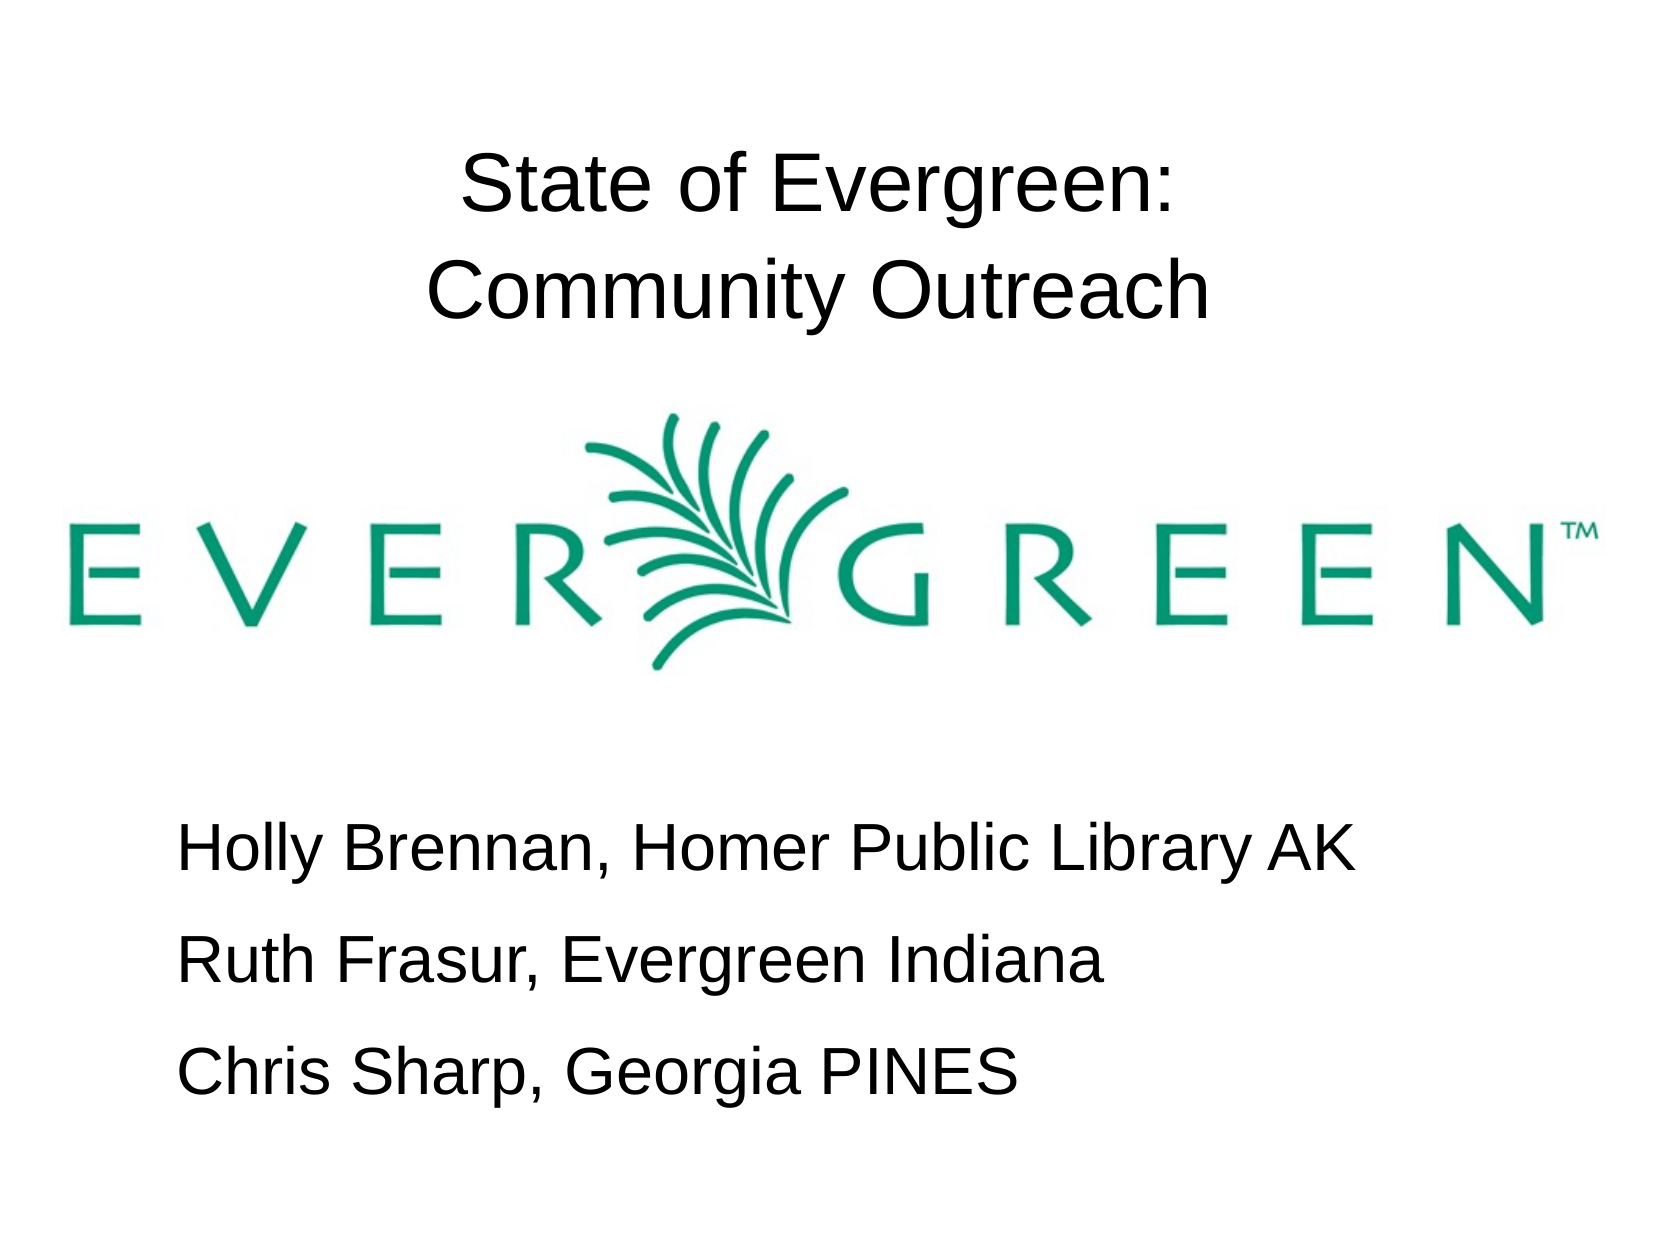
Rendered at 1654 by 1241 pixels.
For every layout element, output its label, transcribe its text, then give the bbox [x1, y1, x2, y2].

picture [62, 406, 1606, 676]
text_box State of Evergreen: Community Outreach [248, 114, 1389, 330]
text_box Holly Brennan, Homer Public Library AK Ruth Frasur, Evergreen Indiana Chris Sharp, Georgia PINES [161, 765, 1587, 1171]
